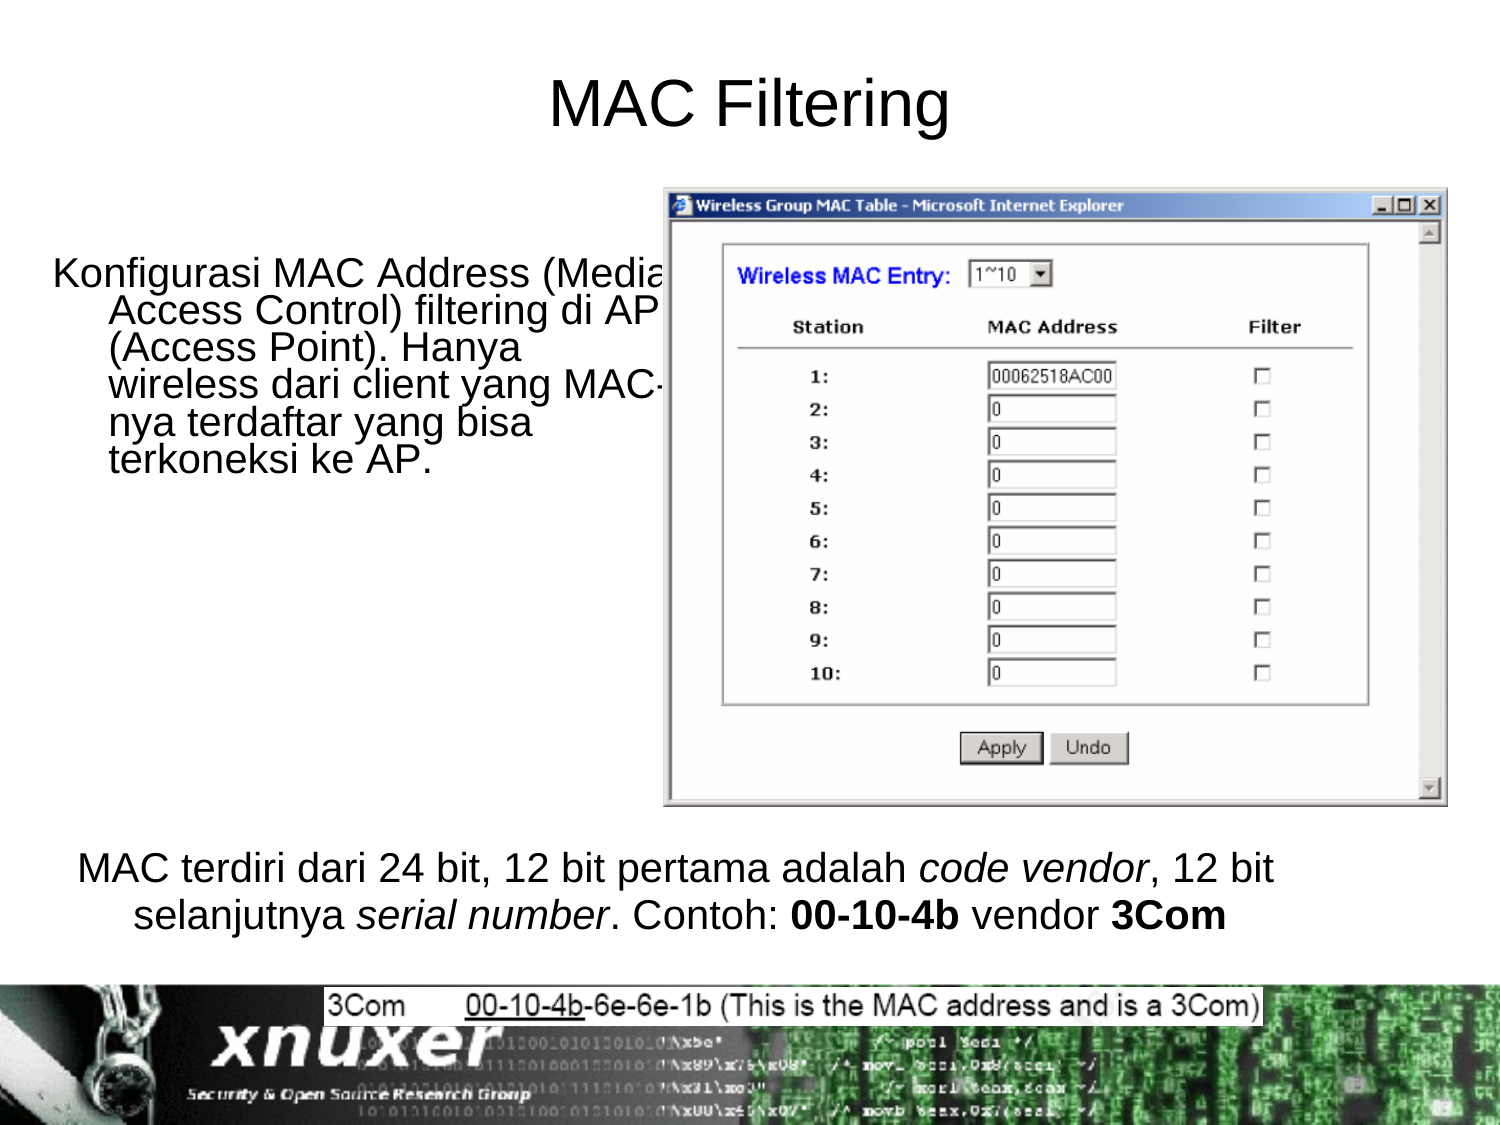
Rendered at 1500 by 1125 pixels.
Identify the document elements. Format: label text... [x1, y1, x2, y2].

list Konfigurasi MAC Address (Media Access Control) filtering di AP (Access Point). Hanya wireless dari client yang MAC-nya terdaftar yang bisa terkoneksi ke AP. [37, 249, 662, 576]
title MAC Filtering [75, 45, 1426, 163]
text_box MAC terdiri dari 24 bit, 12 bit pertama adalah code vendor, 12 bit selanjutnya serial number. Contoh: 00-10-4b vendor 3Com [62, 837, 1445, 956]
picture [0, 0, 1500, 1125]
